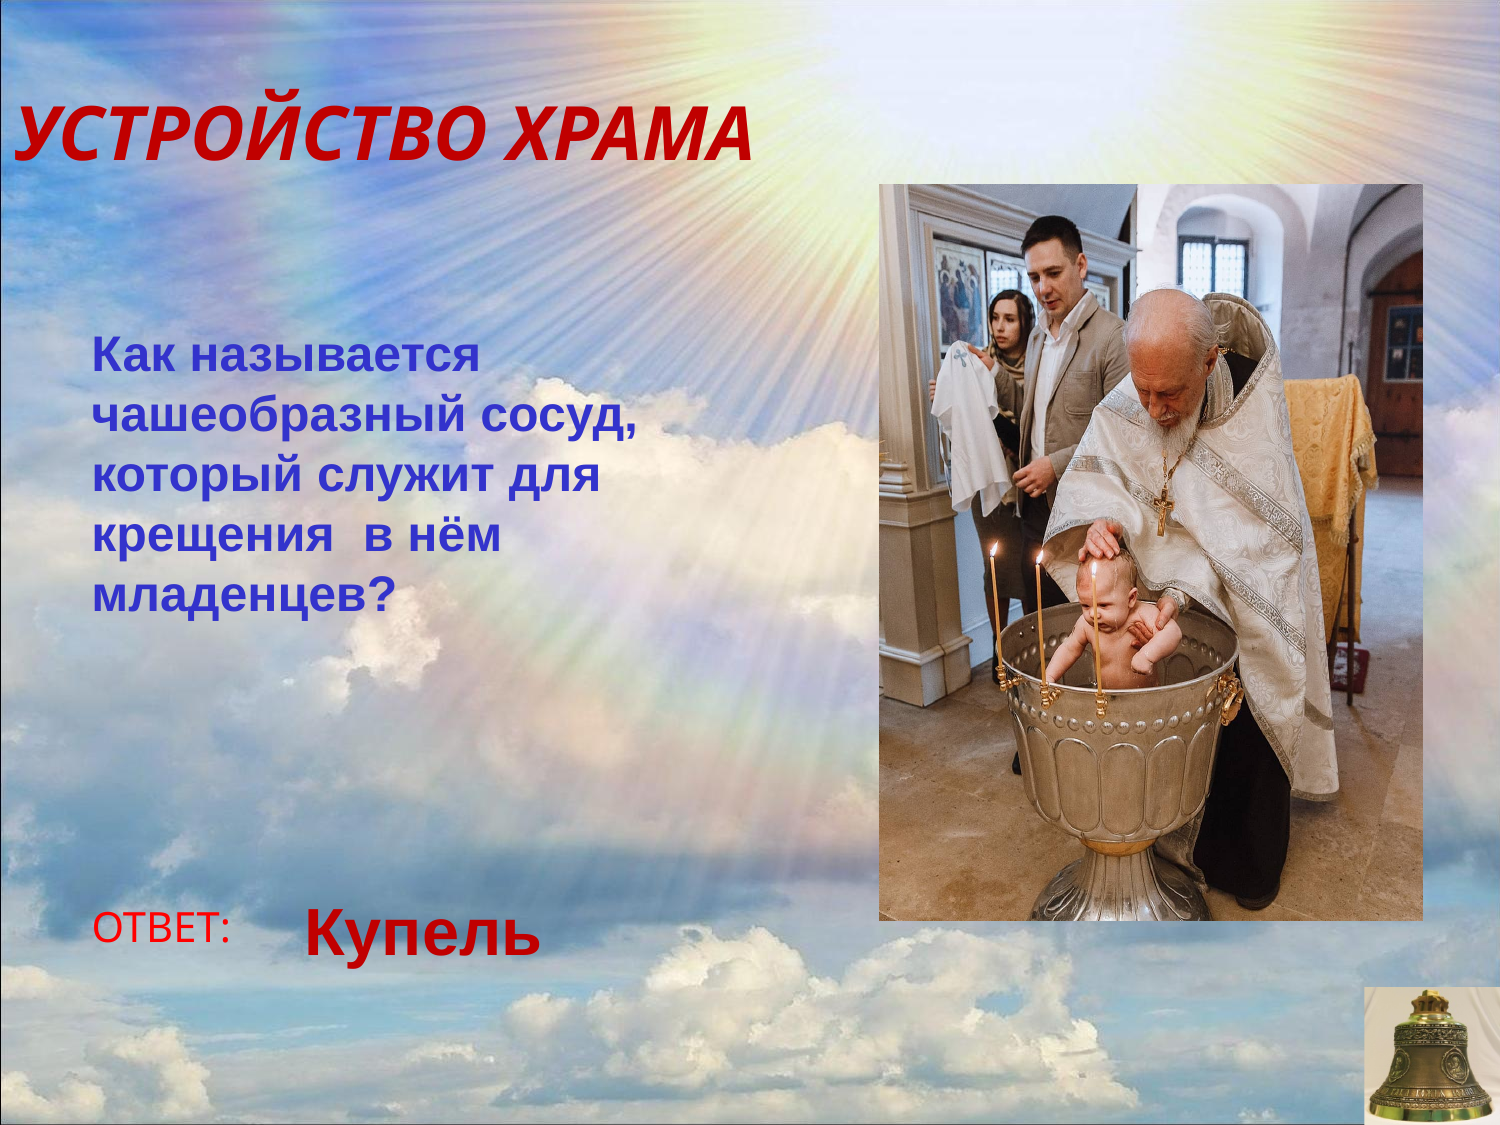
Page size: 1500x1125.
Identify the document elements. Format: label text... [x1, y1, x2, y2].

picture [0, 0, 1500, 1125]
text_box Как называется чашеобразный сосуд, который служит для крещения в нём младенцев? [76, 267, 715, 691]
text_box Купель [289, 881, 1040, 977]
text_box ОТВЕТ: [76, 893, 289, 959]
text_box УСТРОЙСТВО ХРАМА [0, 78, 862, 183]
